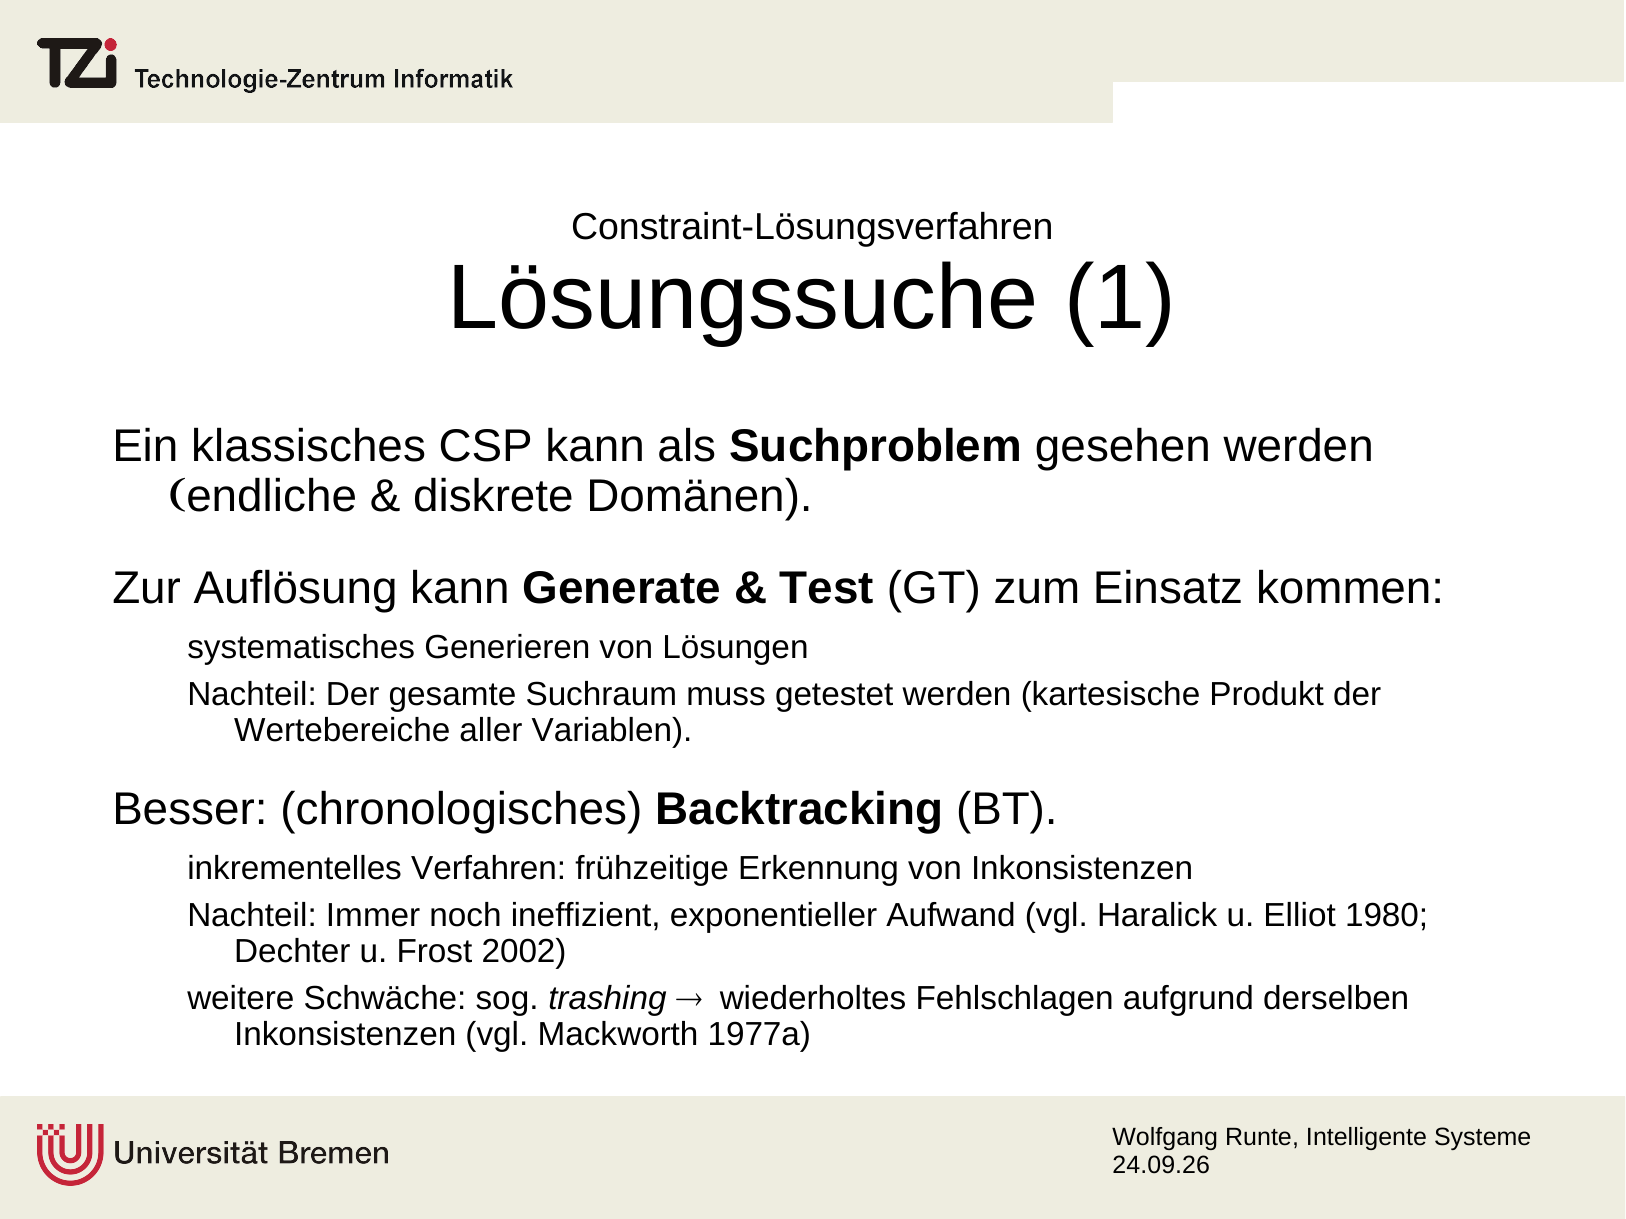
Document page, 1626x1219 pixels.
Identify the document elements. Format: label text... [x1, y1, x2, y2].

title Constraint-Lösungsverfahren Lösungssuche (1) [112, 162, 1513, 393]
picture [37, 1124, 388, 1186]
list Ein klassisches CSP kann als Suchproblem gesehen werden (endliche & diskrete Domänen). Zur Auflösung kann Generate & Test (GT) zum Einsatz kommen: systematisches Generieren von Lösungen Nachteil: Der gesamte Suchraum muss getestet werden (kartesische Produkt der Wertebereiche aller Variablen). Besser: (chronologisches) Backtracking (BT). inkrementelles Verfahren: frühzeitige Erkennung von Inkonsistenzen Nachteil: Immer noch ineffizient, exponentieller Aufwand (vgl. Haralick u. Elliot 1980; Dechter u. Frost 2002) weitere Schwäche: sog. trashing  wiederholtes Fehlschlagen aufgrund derselben Inkonsistenzen (vgl. Mackworth 1977a) [112, 421, 1513, 1068]
picture [37, 38, 513, 93]
